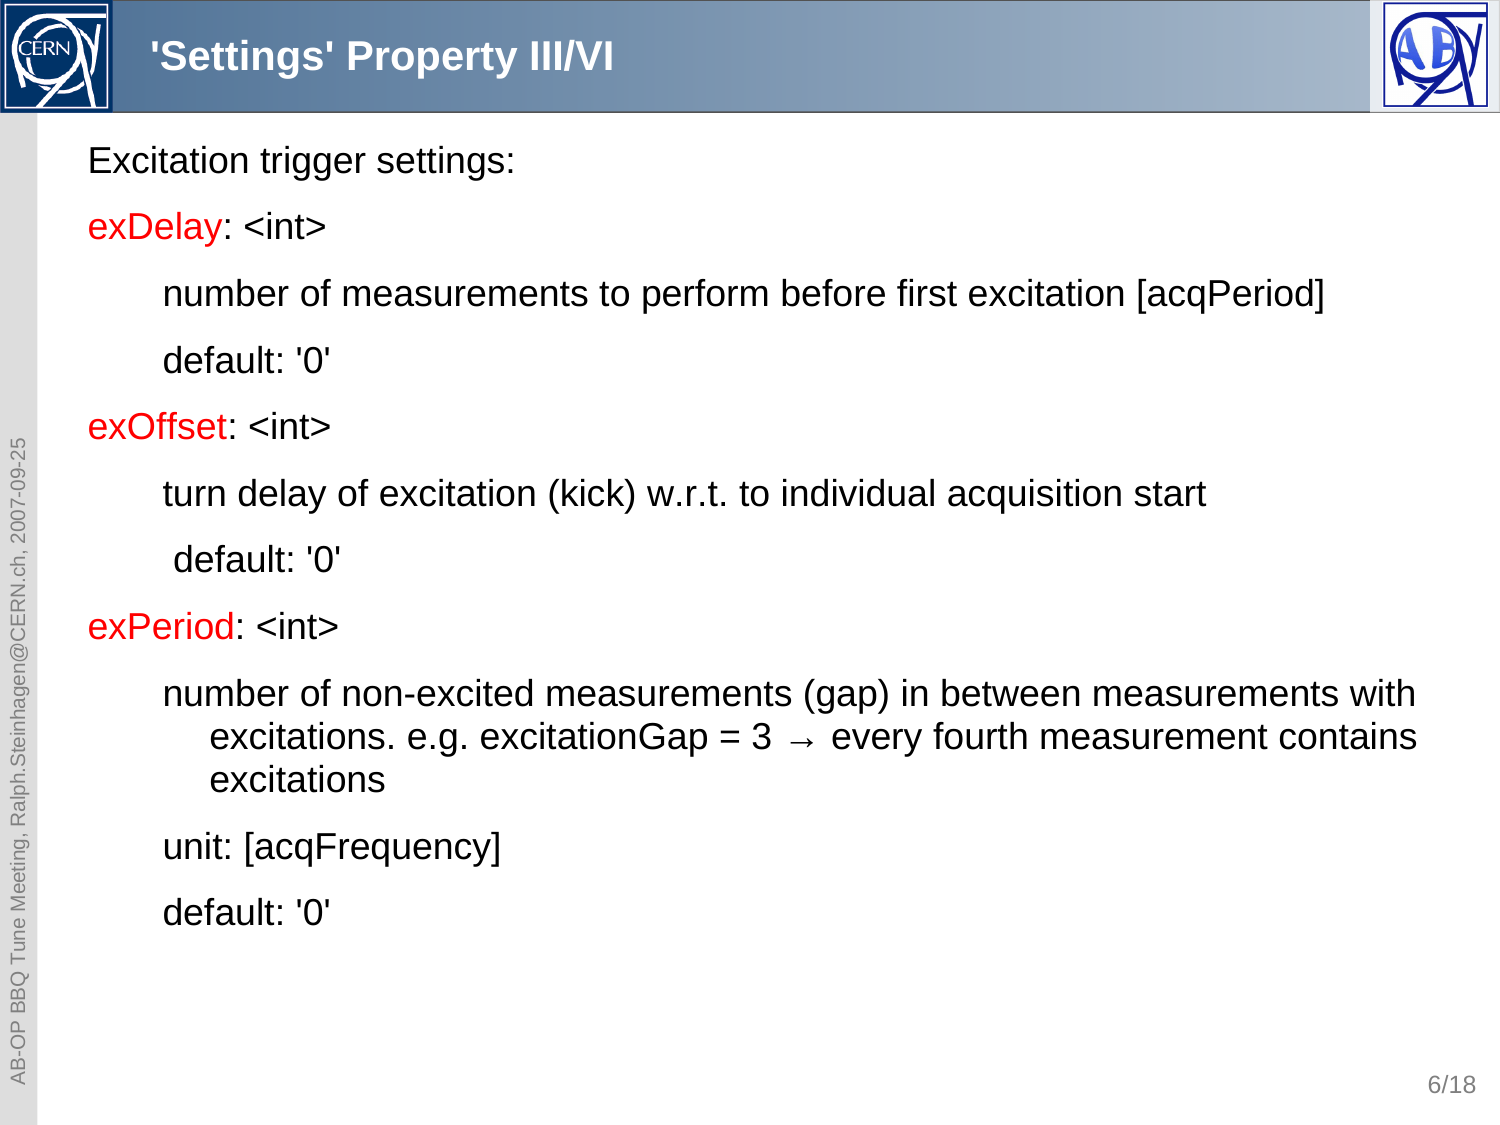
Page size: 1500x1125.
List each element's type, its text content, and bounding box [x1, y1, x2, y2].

picture [0, 0, 113, 113]
picture [1382, 1, 1489, 108]
title 'Settings' Property III/VI [150, 7, 1201, 106]
list Excitation trigger settings: exDelay: <int> number of measurements to perform before first excitation [acqPeriod] default: '0' exOffset: <int> turn delay of excitation (kick) w.r.t. to individual acquisition start default: '0' exPeriod: <int> number of non-excited measurements (gap) in between measurements with excitations. e.g. excitationGap = 3 → every fourth measurement contains excitations unit: [acqFrequency] default: '0' [87, 137, 1438, 1016]
